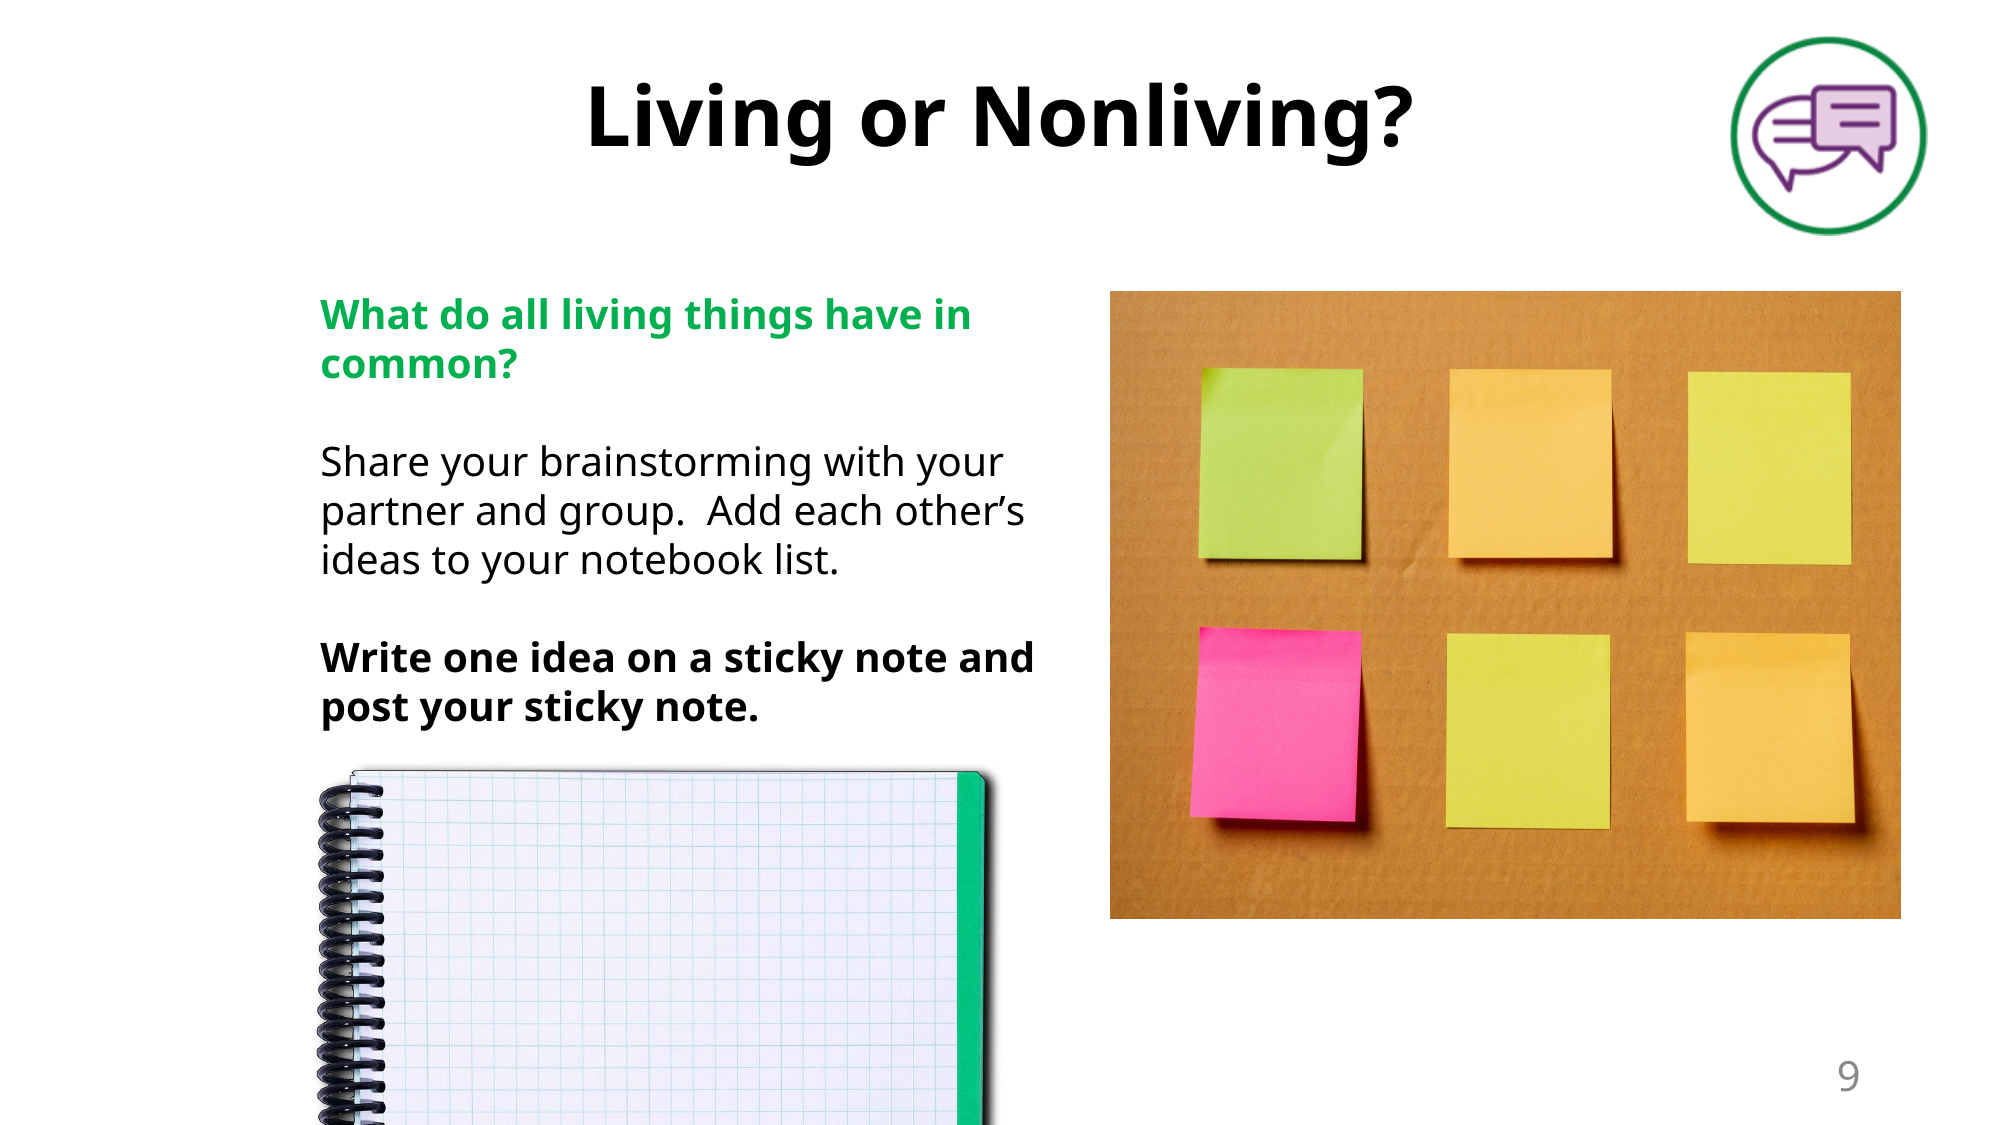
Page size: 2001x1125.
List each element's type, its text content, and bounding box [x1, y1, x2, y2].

picture [1110, 291, 1901, 919]
picture [313, 761, 1004, 1125]
text_box Living or Nonliving? [300, 44, 1699, 181]
text_box What do all living things have in common? Share your brainstorming with your partner and group. Add each other’s ideas to your notebook list. Write one idea on a sticky note and post your sticky note. [305, 281, 1075, 1034]
text_box [1821, 1042, 1929, 1103]
picture [1730, 36, 1928, 236]
